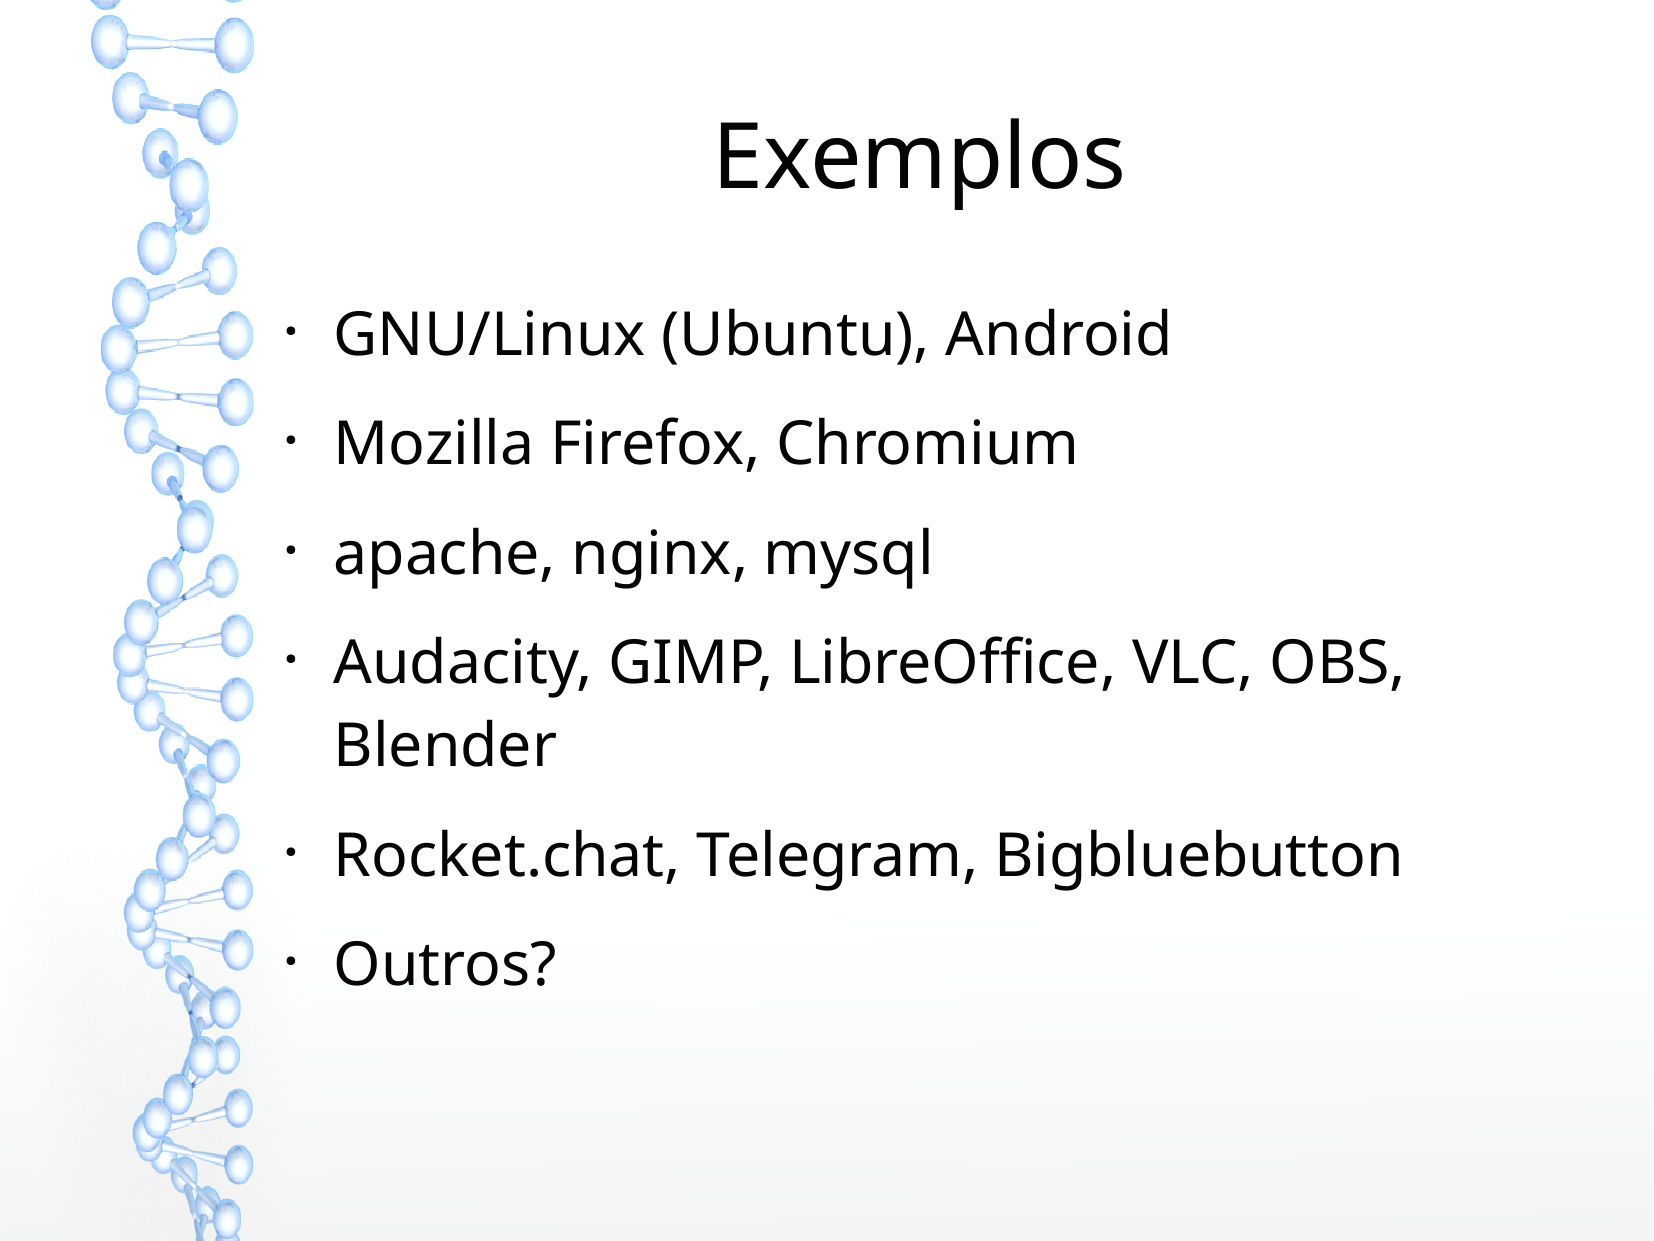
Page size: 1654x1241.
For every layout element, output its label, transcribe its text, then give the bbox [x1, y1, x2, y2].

title Exemplos [269, 49, 1571, 257]
picture [0, 0, 1654, 1241]
list GNU/Linux (Ubuntu), Android Mozilla Firefox, Chromium apache, nginx, mysql Audacity, GIMP, LibreOffice, VLC, OBS, Blender Rocket.chat, Telegram, Bigbluebutton Outros? [269, 290, 1538, 1010]
